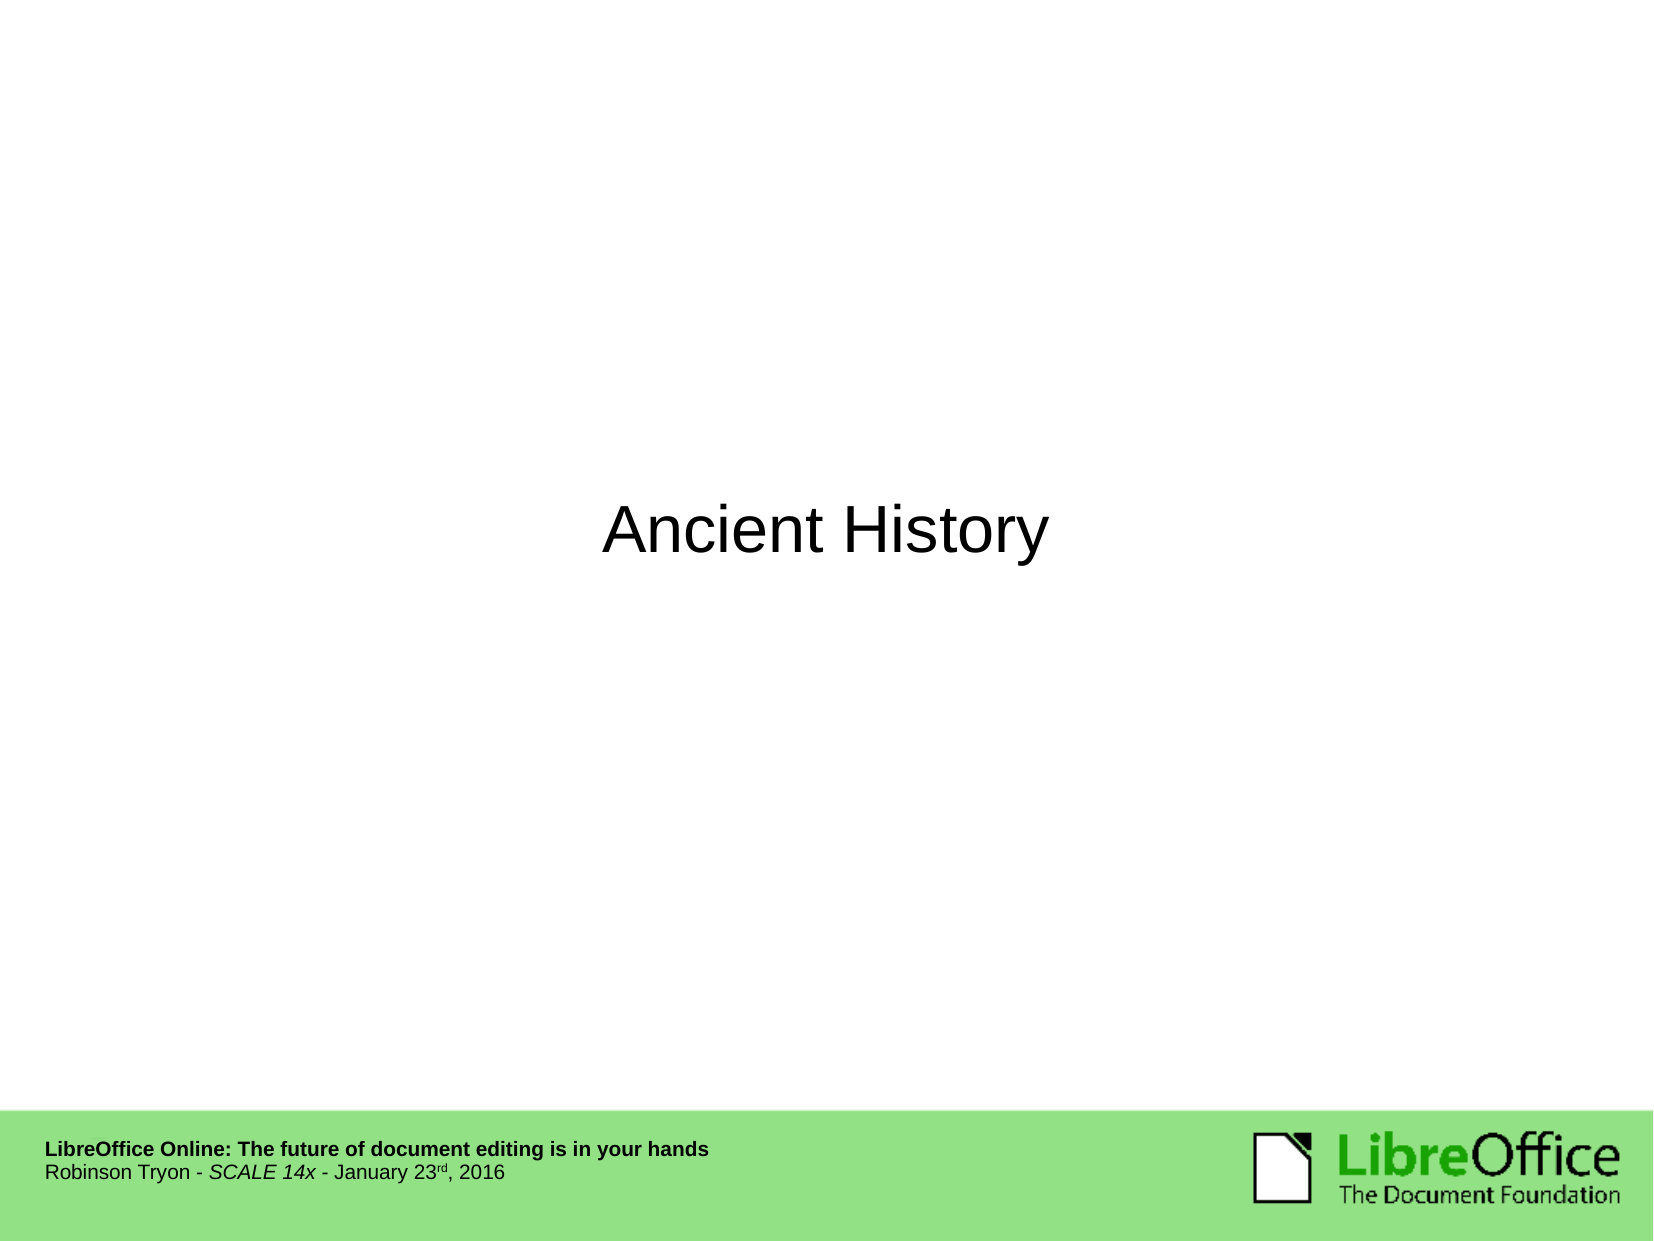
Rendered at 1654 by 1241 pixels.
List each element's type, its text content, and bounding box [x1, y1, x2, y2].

picture [0, 0, 1654, 1241]
subtitle Ancient History [82, 49, 1571, 1010]
